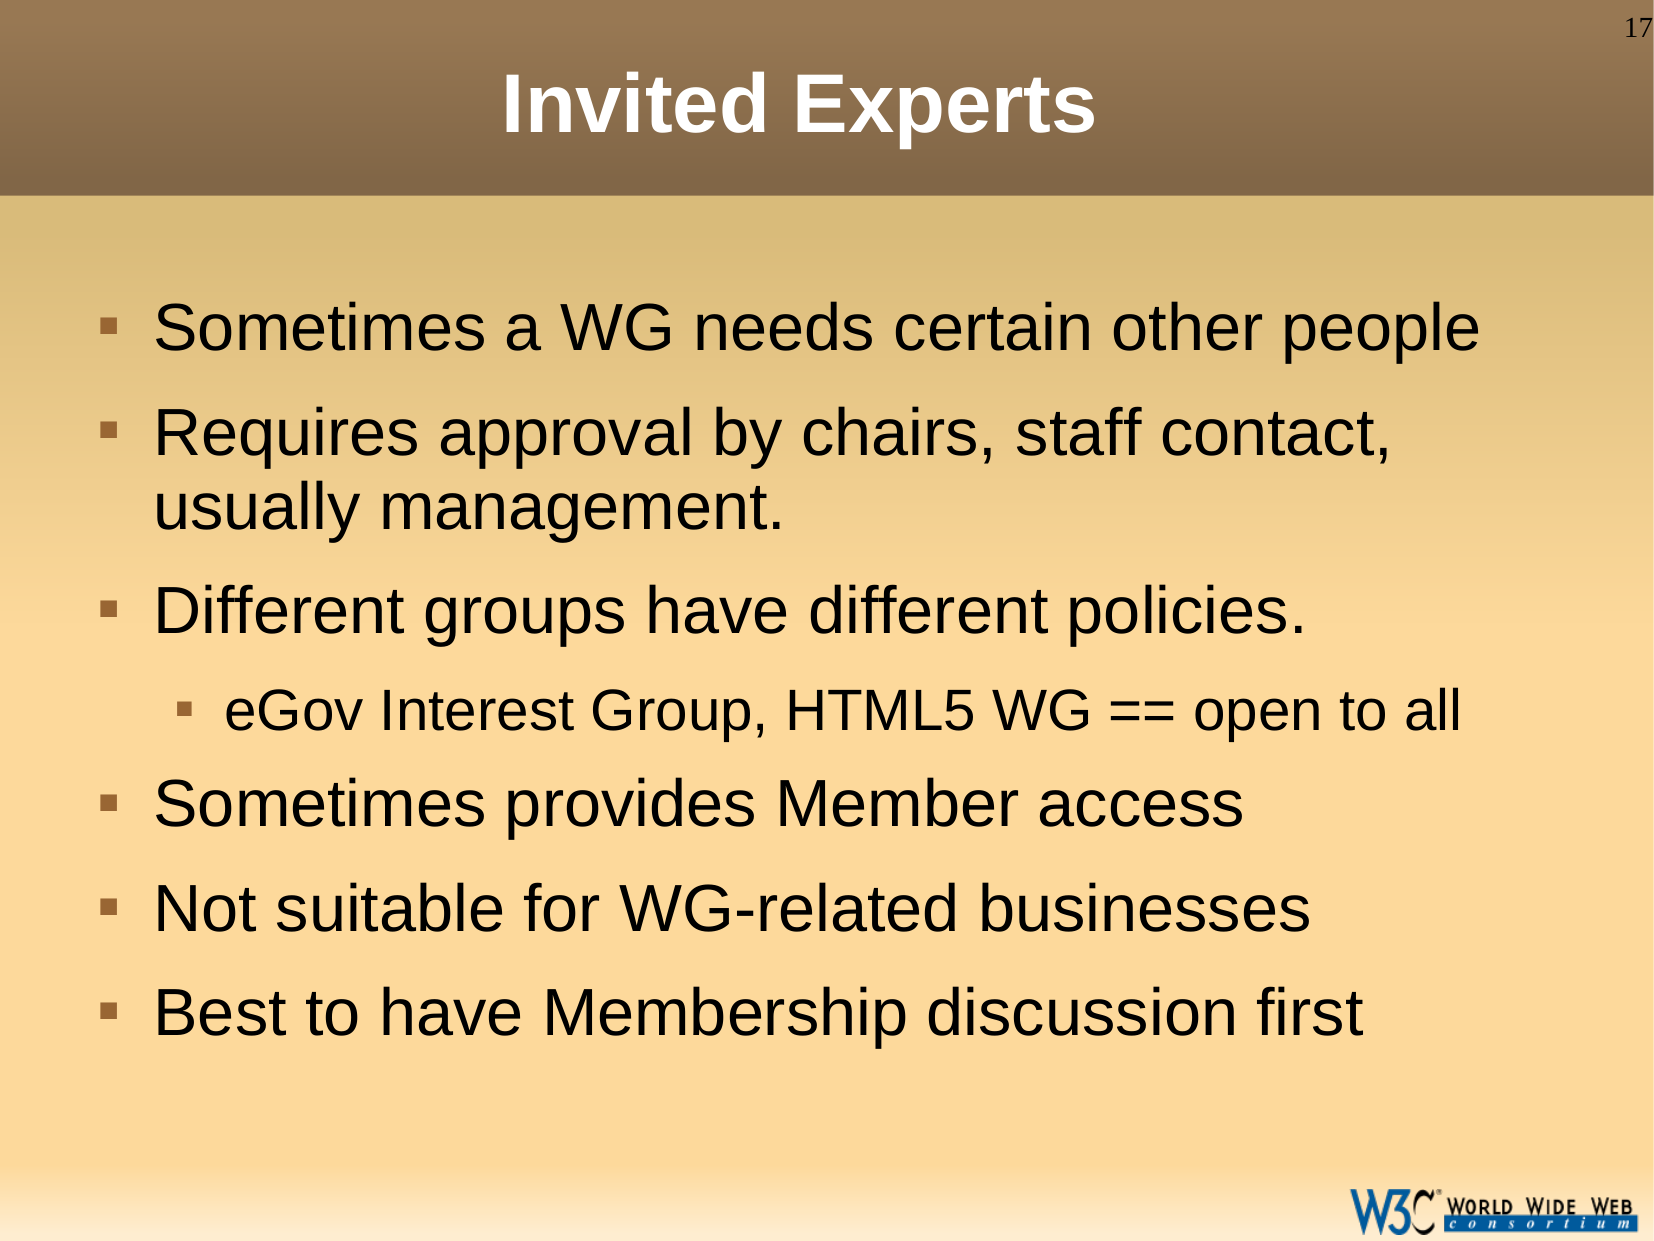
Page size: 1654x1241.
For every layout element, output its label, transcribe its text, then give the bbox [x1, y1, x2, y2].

title Invited Experts [0, 0, 1654, 208]
picture [0, 208, 1654, 1241]
list Sometimes a WG needs certain other people Requires approval by chairs, staff contact, usually management. Different groups have different policies. eGov Interest Group, HTML5 WG == open to all Sometimes provides Member access Not suitable for WG-related businesses Best to have Membership discussion first [82, 290, 1571, 1109]
